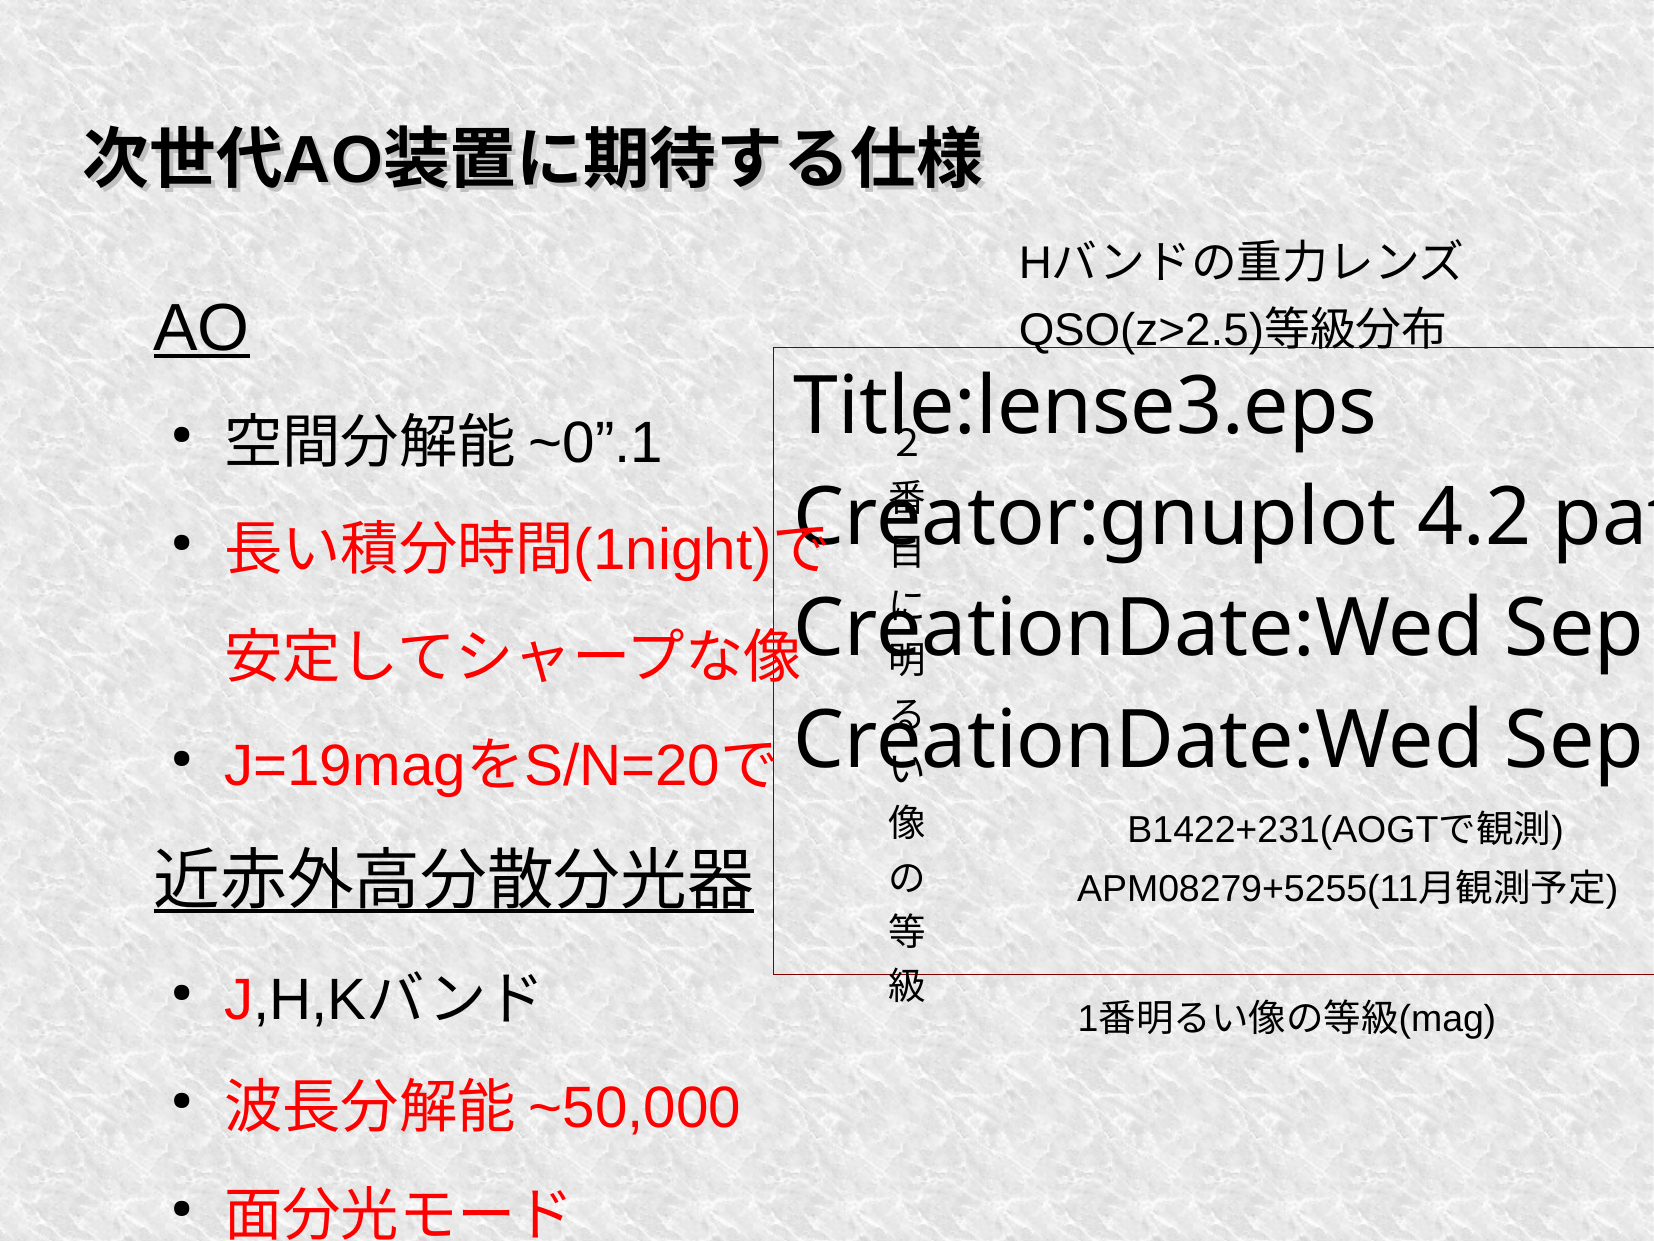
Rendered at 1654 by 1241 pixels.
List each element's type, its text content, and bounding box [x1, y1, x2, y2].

title 次世代AO装置に期待する仕様 [82, 56, 1571, 250]
picture [0, 0, 1654, 1241]
text_box ２番目に明るい像の等級 [874, 406, 934, 947]
text_box B1422+231(AOGTで観測) [1112, 791, 1579, 850]
list AO 空間分解能 ~0”.1 長い積分時間(1night)で 安定してシャープな像 J=19magをS/N=20で 近赤外高分散分光器 J,H,Kバンド 波長分解能 ~50,000 面分光モード [82, 290, 1571, 1241]
text_box Hバンドの重力レンズ QSO(z>2.5)等級分布 [1003, 218, 1479, 350]
text_box 1番明るい像の等級(mag) [1062, 980, 1512, 1043]
text_box APM08279+5255(11月観測予定) [1062, 850, 1634, 913]
